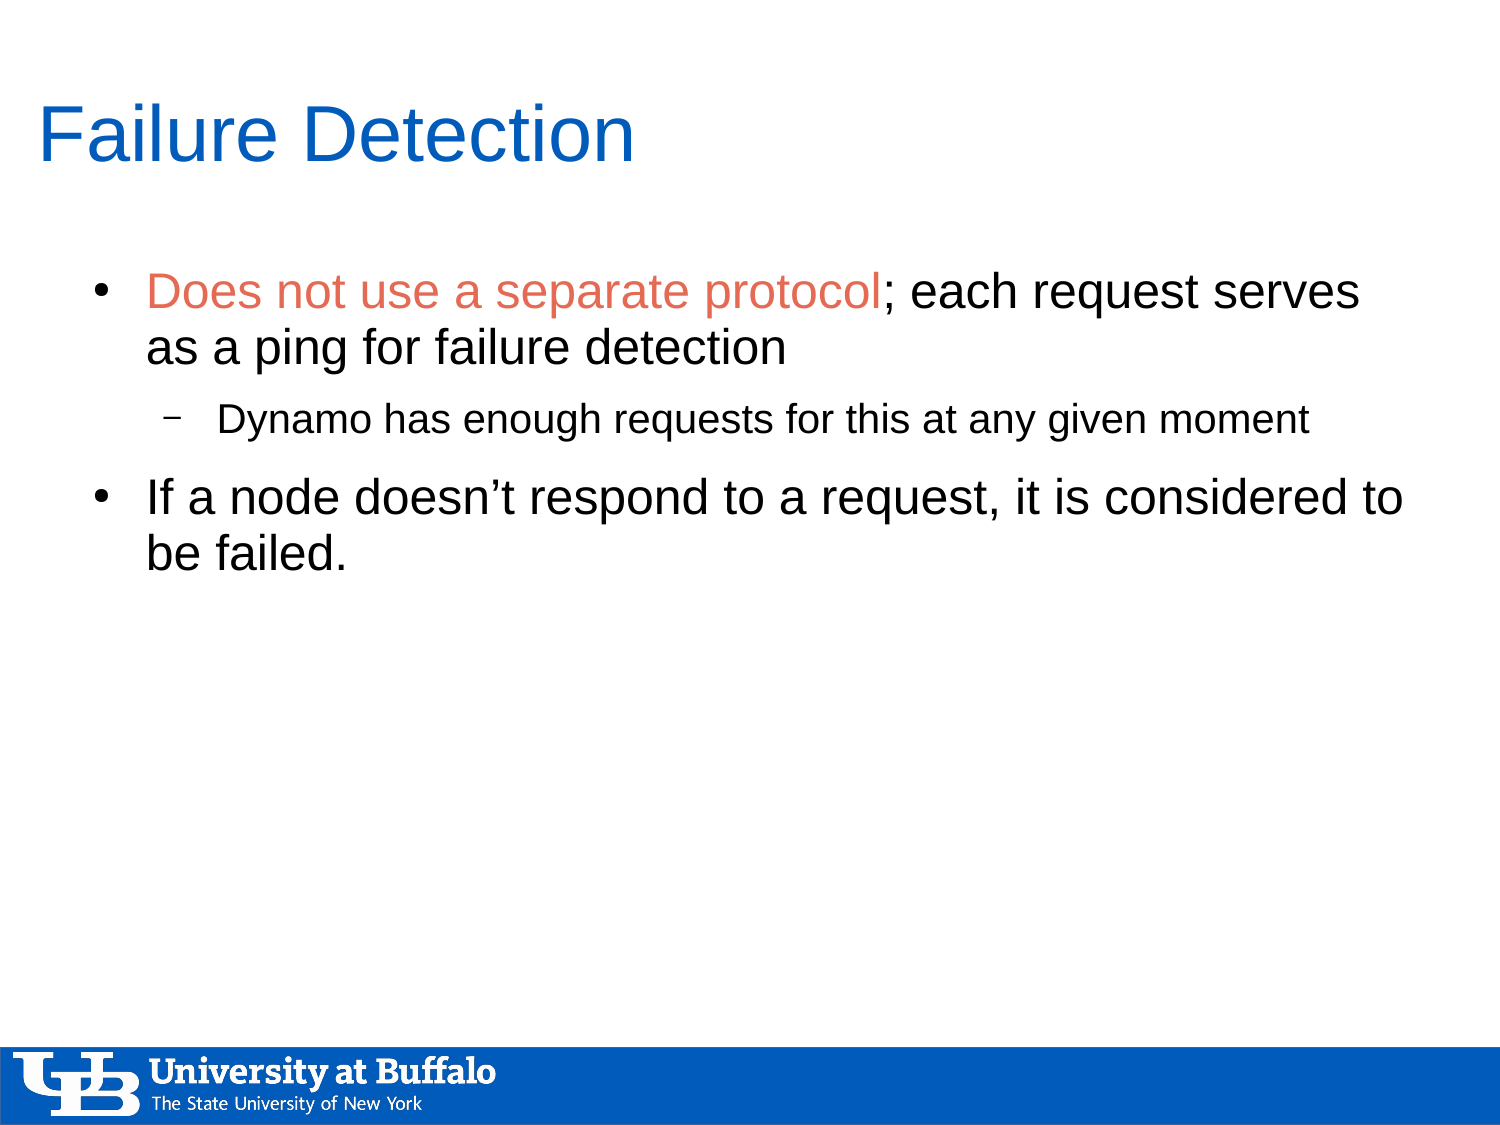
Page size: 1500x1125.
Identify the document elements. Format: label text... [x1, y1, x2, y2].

picture [13, 1052, 496, 1116]
list Does not use a separate protocol; each request serves as a ping for failure detection Dynamo has enough requests for this at any given moment If a node doesn’t respond to a request, it is considered to be failed. [75, 263, 1425, 916]
title Failure Detection [37, 40, 1388, 228]
